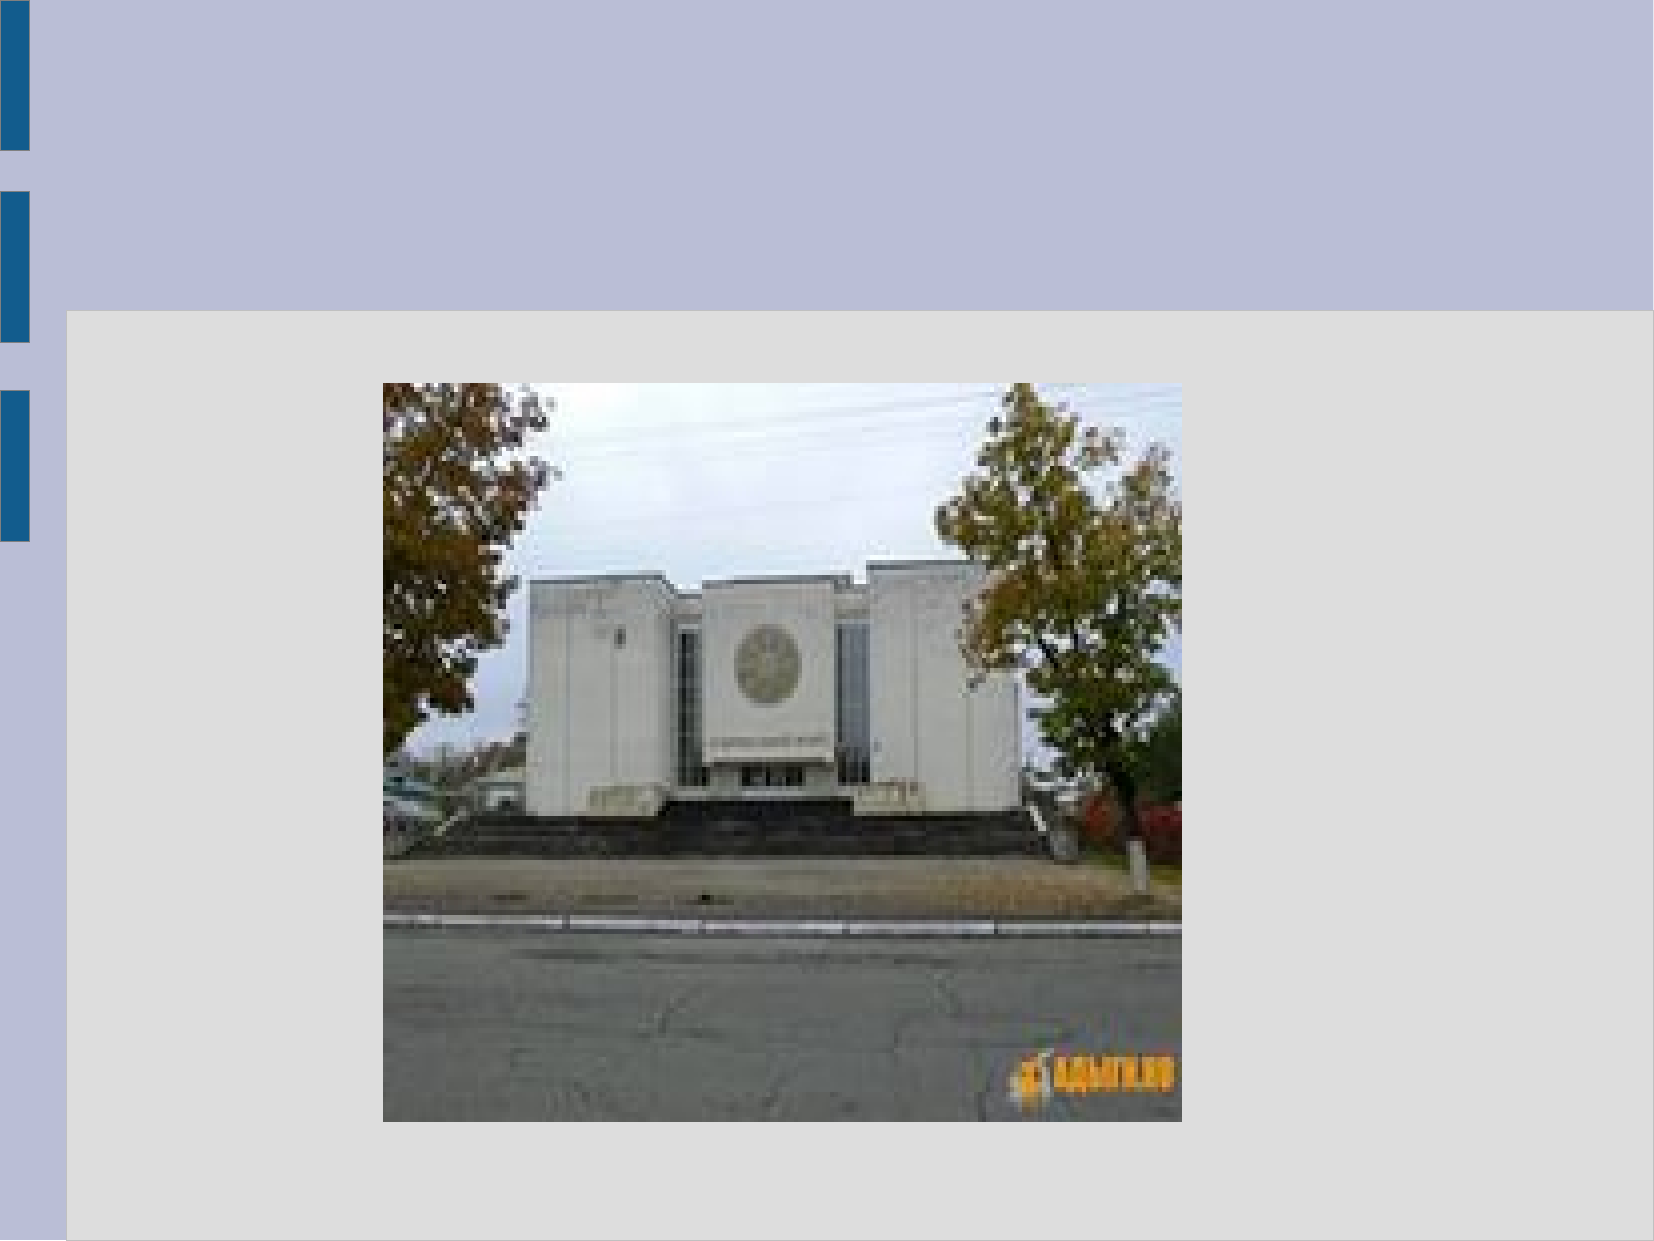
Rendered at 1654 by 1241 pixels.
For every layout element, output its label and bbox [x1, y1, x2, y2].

picture [383, 383, 1182, 1123]
